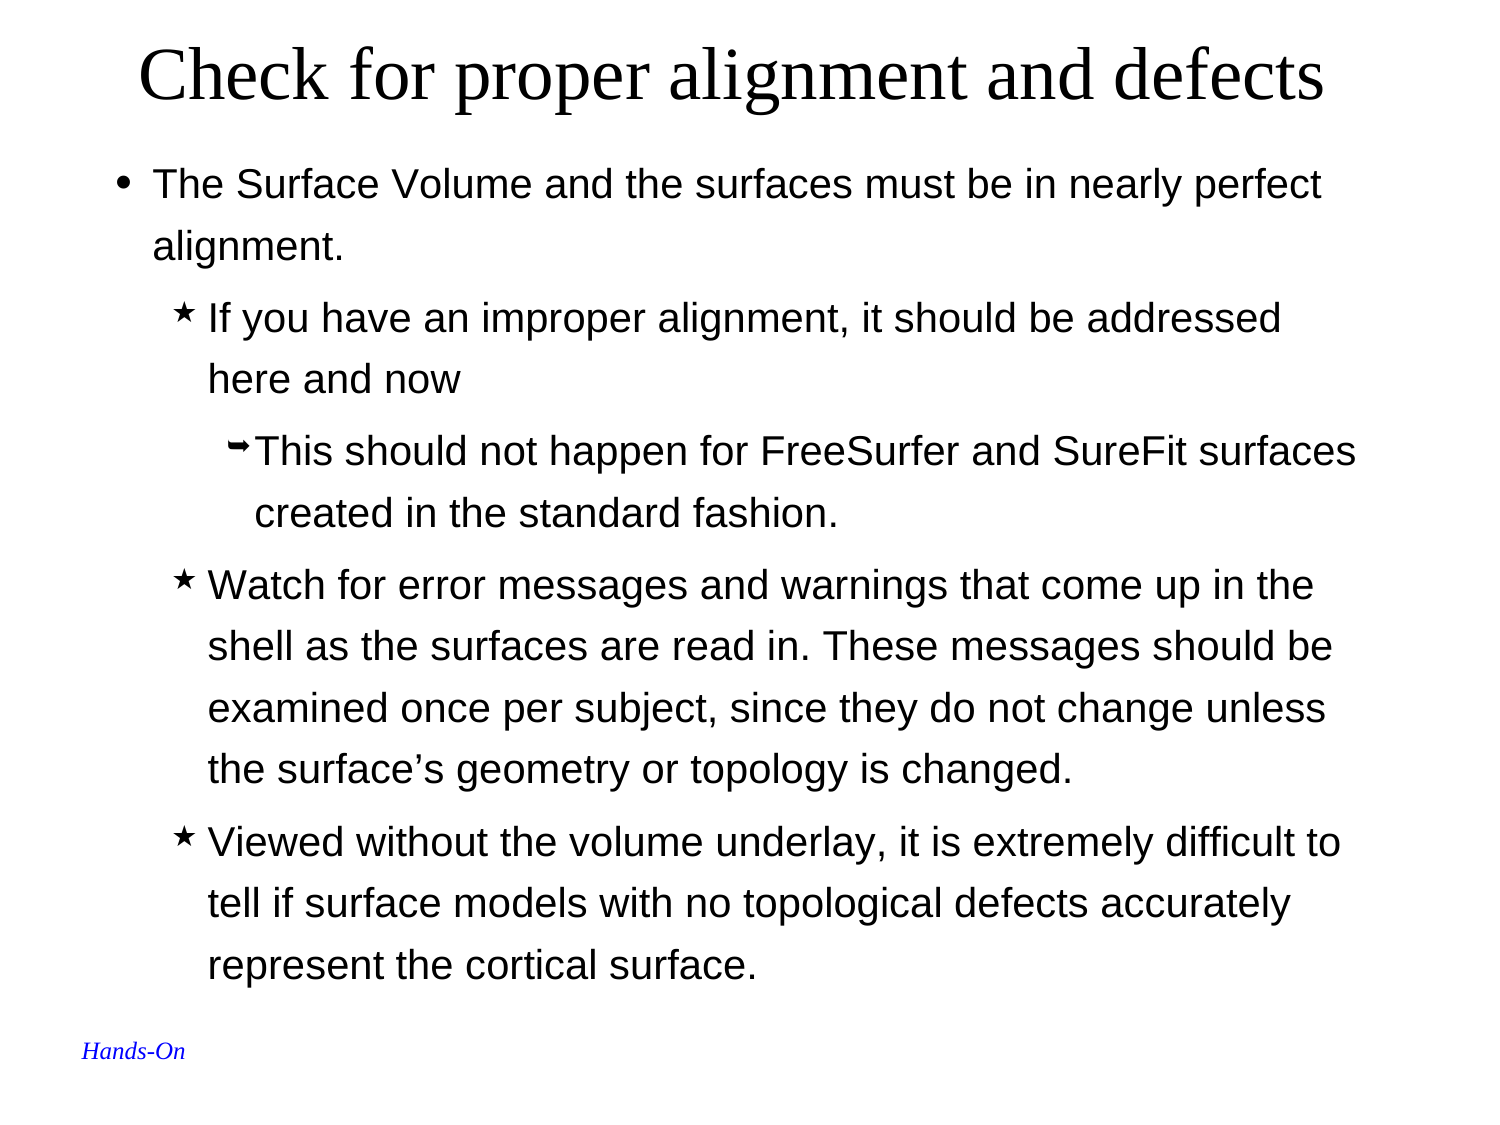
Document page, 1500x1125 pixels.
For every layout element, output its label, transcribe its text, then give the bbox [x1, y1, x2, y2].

list The Surface Volume and the surfaces must be in nearly perfect alignment. If you have an improper alignment, it should be addressed here and now This should not happen for FreeSurfer and SureFit surfaces created in the standard fashion. Watch for error messages and warnings that come up in the shell as the surfaces are read in. These messages should be examined once per subject, since they do not change unless the surface’s geometry or topology is changed. Viewed without the volume underlay, it is extremely difficult to tell if surface models with no topological defects accurately represent the cortical surface. [99, 137, 1375, 1038]
text_box Hands-On [66, 1028, 201, 1074]
title Check for proper alignment and defects [95, 0, 1388, 145]
